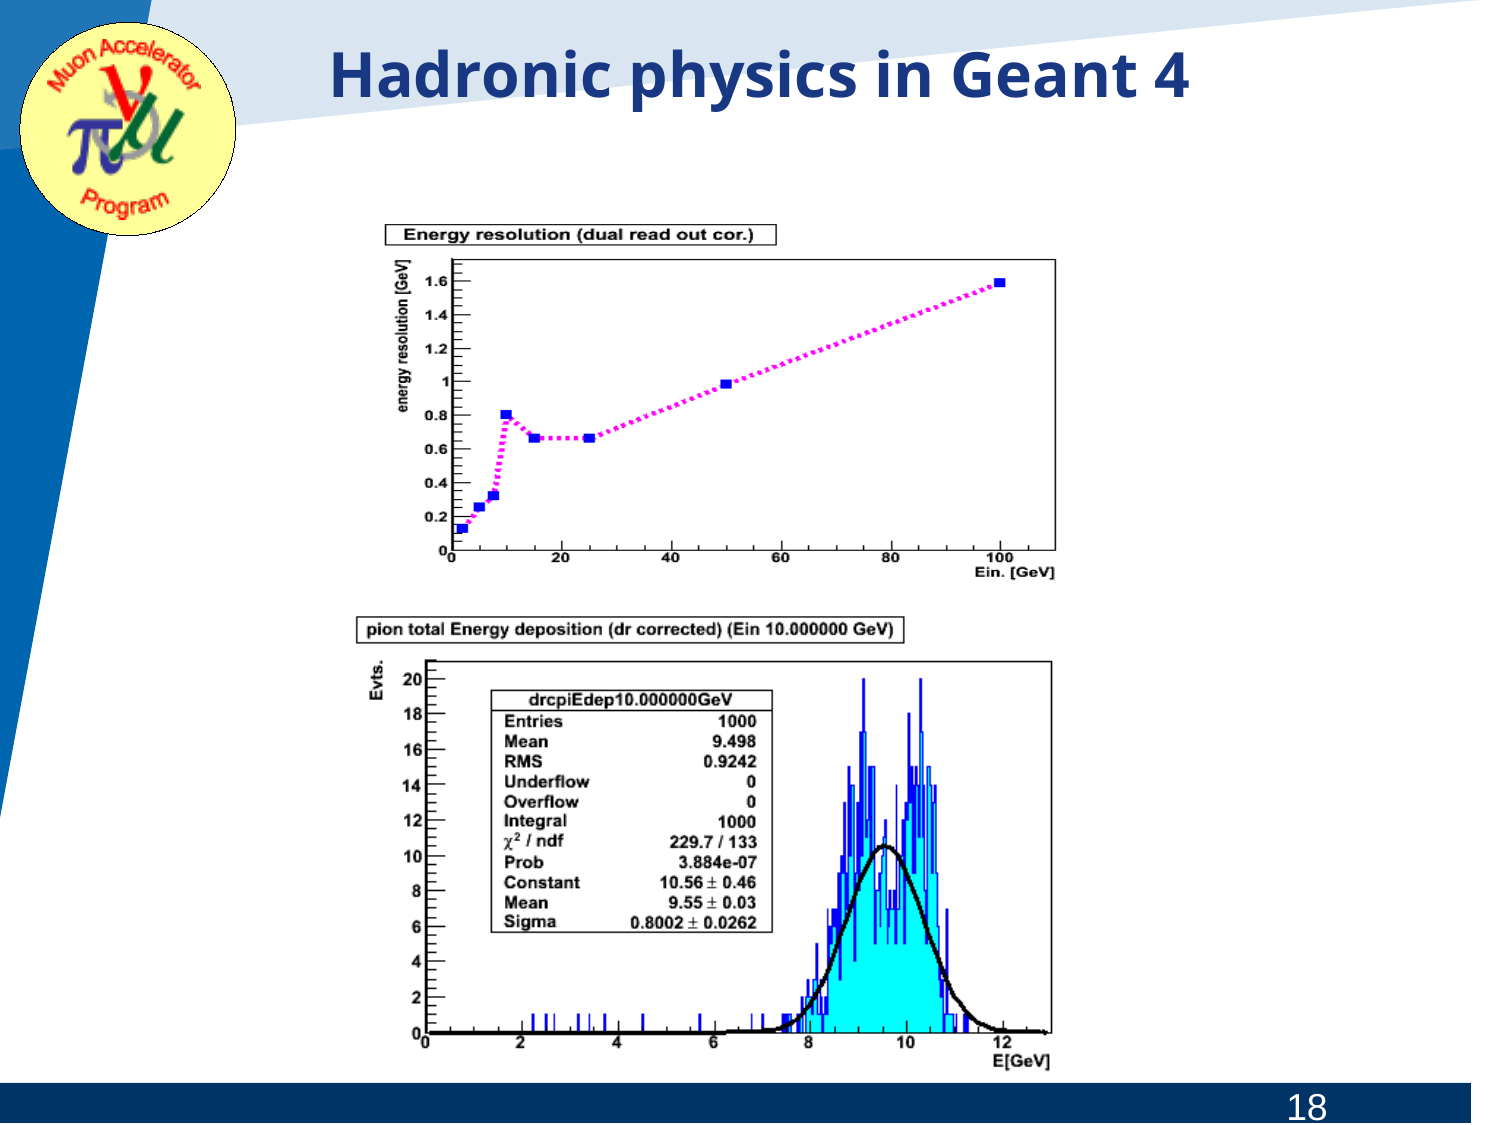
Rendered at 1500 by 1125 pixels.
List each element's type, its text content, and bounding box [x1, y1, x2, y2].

picture [349, 615, 1130, 1080]
picture [378, 223, 1131, 587]
title Hadronic physics in Geant 4 [167, 0, 1335, 156]
picture [47, 39, 201, 220]
